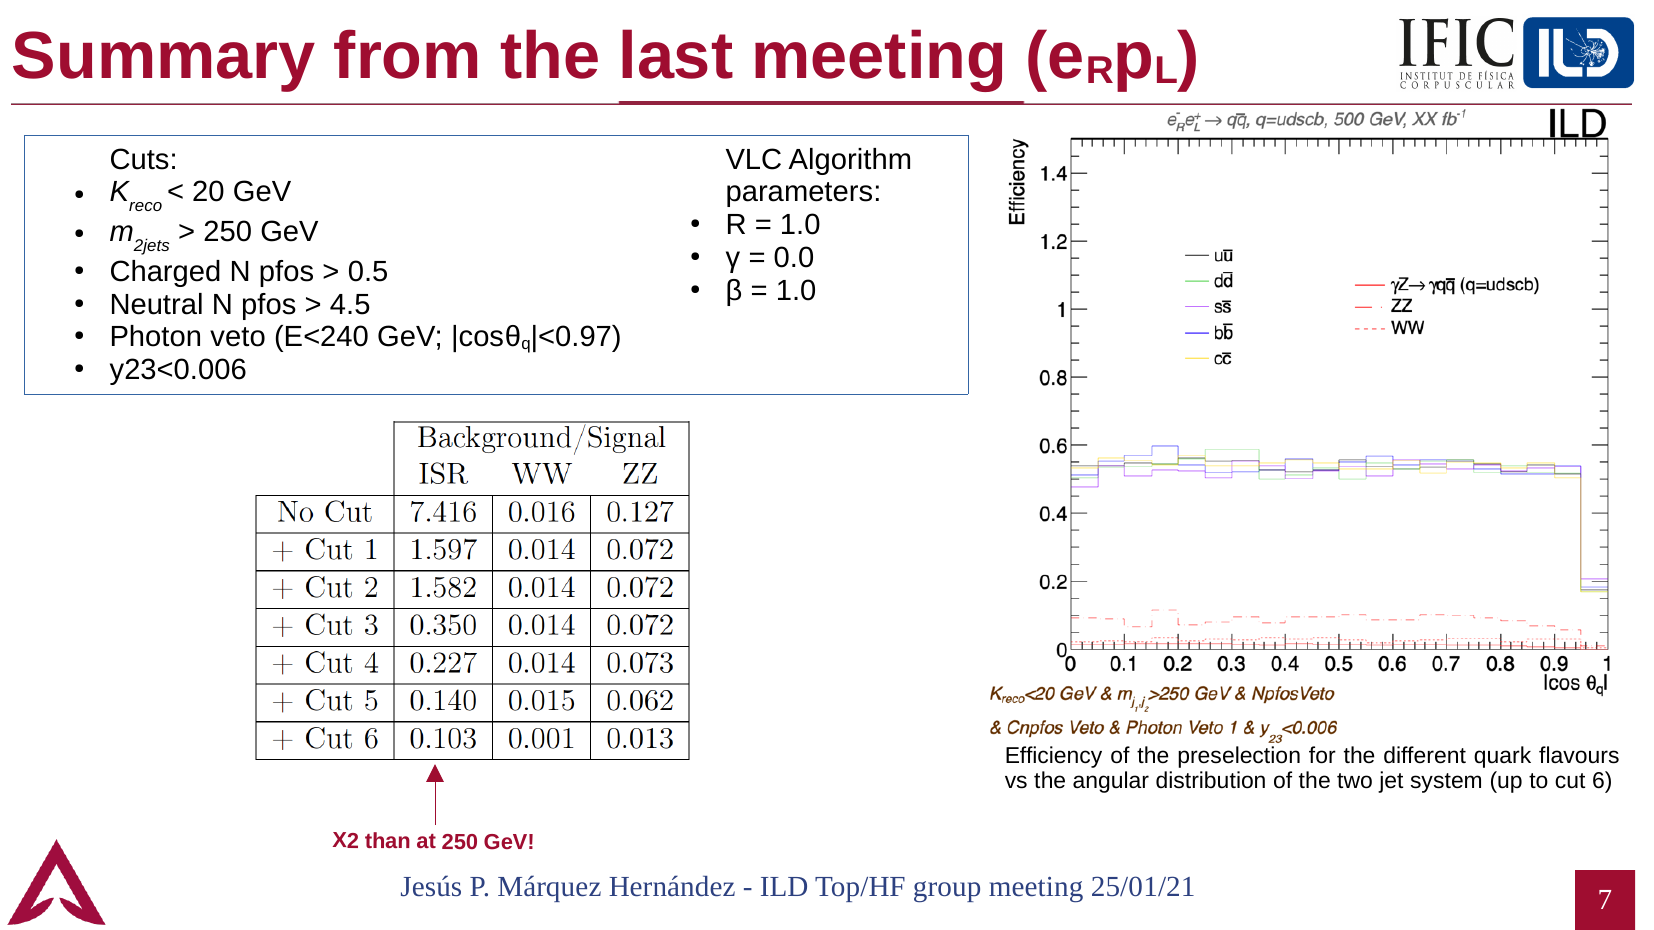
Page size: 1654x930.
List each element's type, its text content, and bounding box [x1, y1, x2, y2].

title Summary from the last meeting (eRpL) [11, 18, 1500, 93]
table_header VLC Algorithm parameters: R = 1.0 γ = 0.0 β = 1.0 [640, 136, 968, 394]
picture [253, 419, 691, 762]
text_box Efficiency of the preselection for the different quark flavours vs the angular distribution of the two jet system (up to cut 6) [990, 735, 1636, 852]
picture [1396, 16, 1517, 92]
table_header Cuts: Kreco < 20 GeV m2jets > 250 GeV Charged N pfos > 0.5 Neutral N pfos > 4.5 Photon veto (E<240 GeV; |cosθq|<0.97) y23<0.006 [25, 136, 640, 394]
picture [962, 106, 1642, 753]
picture [1522, 14, 1635, 90]
picture [7, 839, 106, 925]
text_box X2 than at 250 GeV! [315, 820, 553, 871]
picture [11, 101, 1632, 105]
